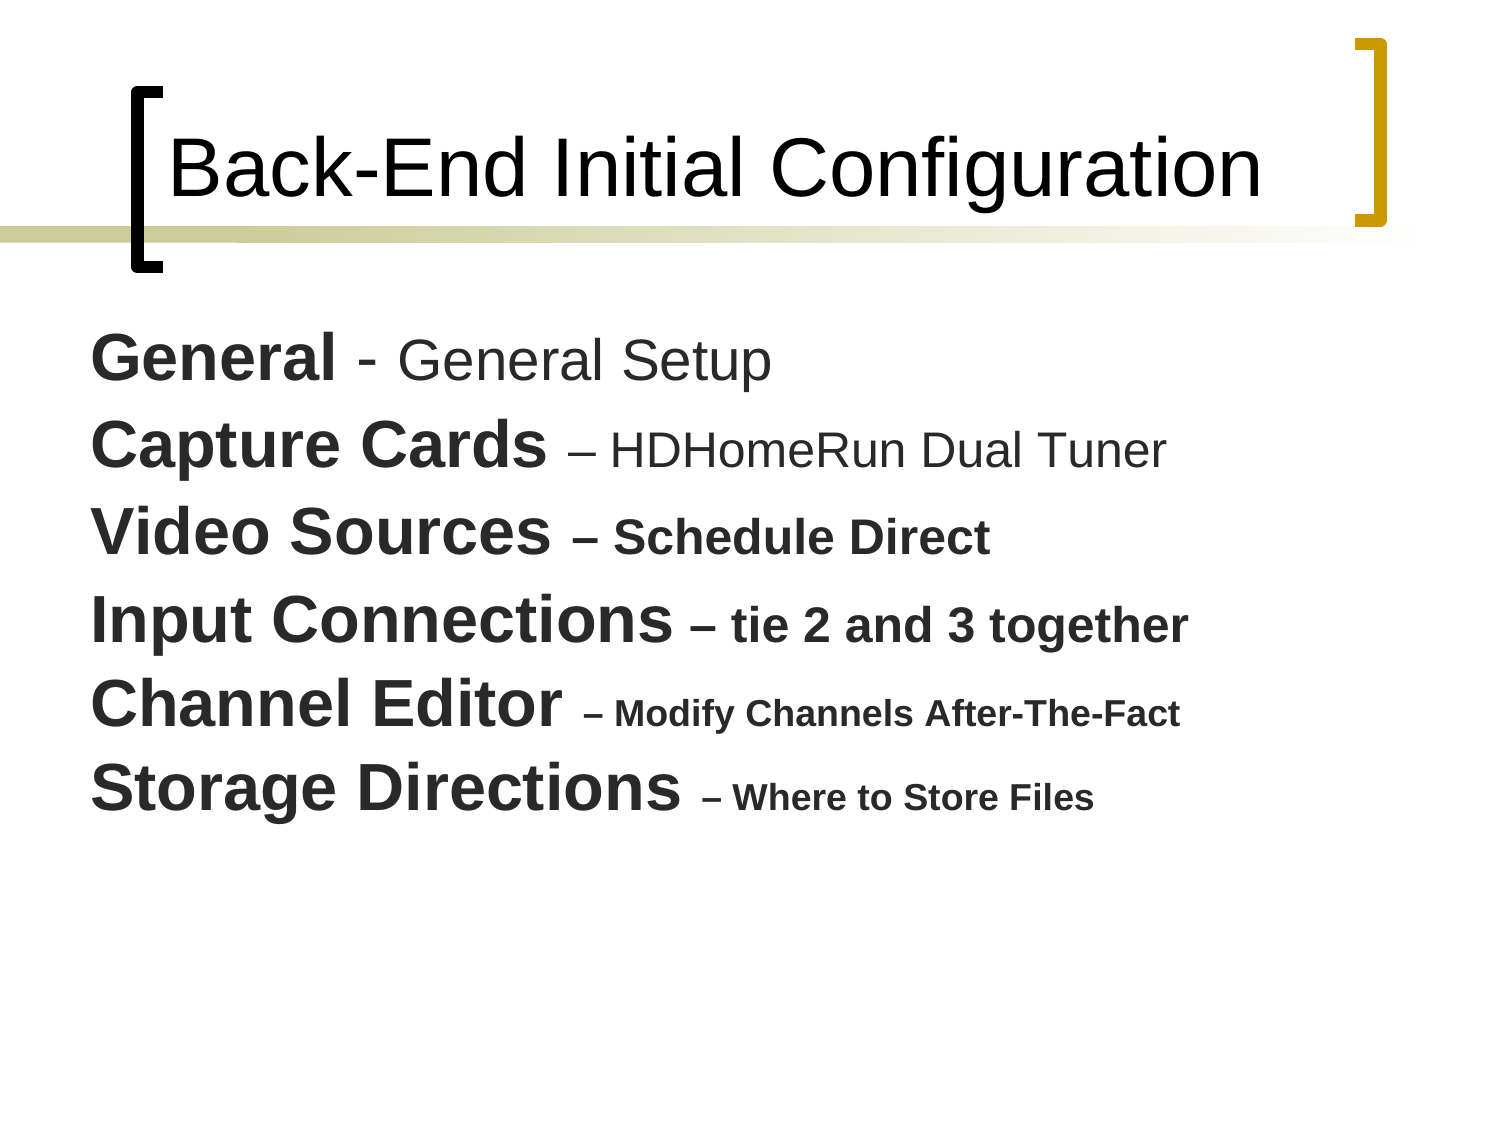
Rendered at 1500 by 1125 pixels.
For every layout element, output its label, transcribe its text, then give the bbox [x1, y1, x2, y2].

title Back-End Initial Configuration [152, 87, 1328, 248]
list General - General Setup Capture Cards – HDHomeRun Dual Tuner Video Sources – Schedule Direct Input Connections – tie 2 and 3 together Channel Editor – Modify Channels After-The-Fact Storage Directions – Where to Store Files [74, 312, 1400, 988]
